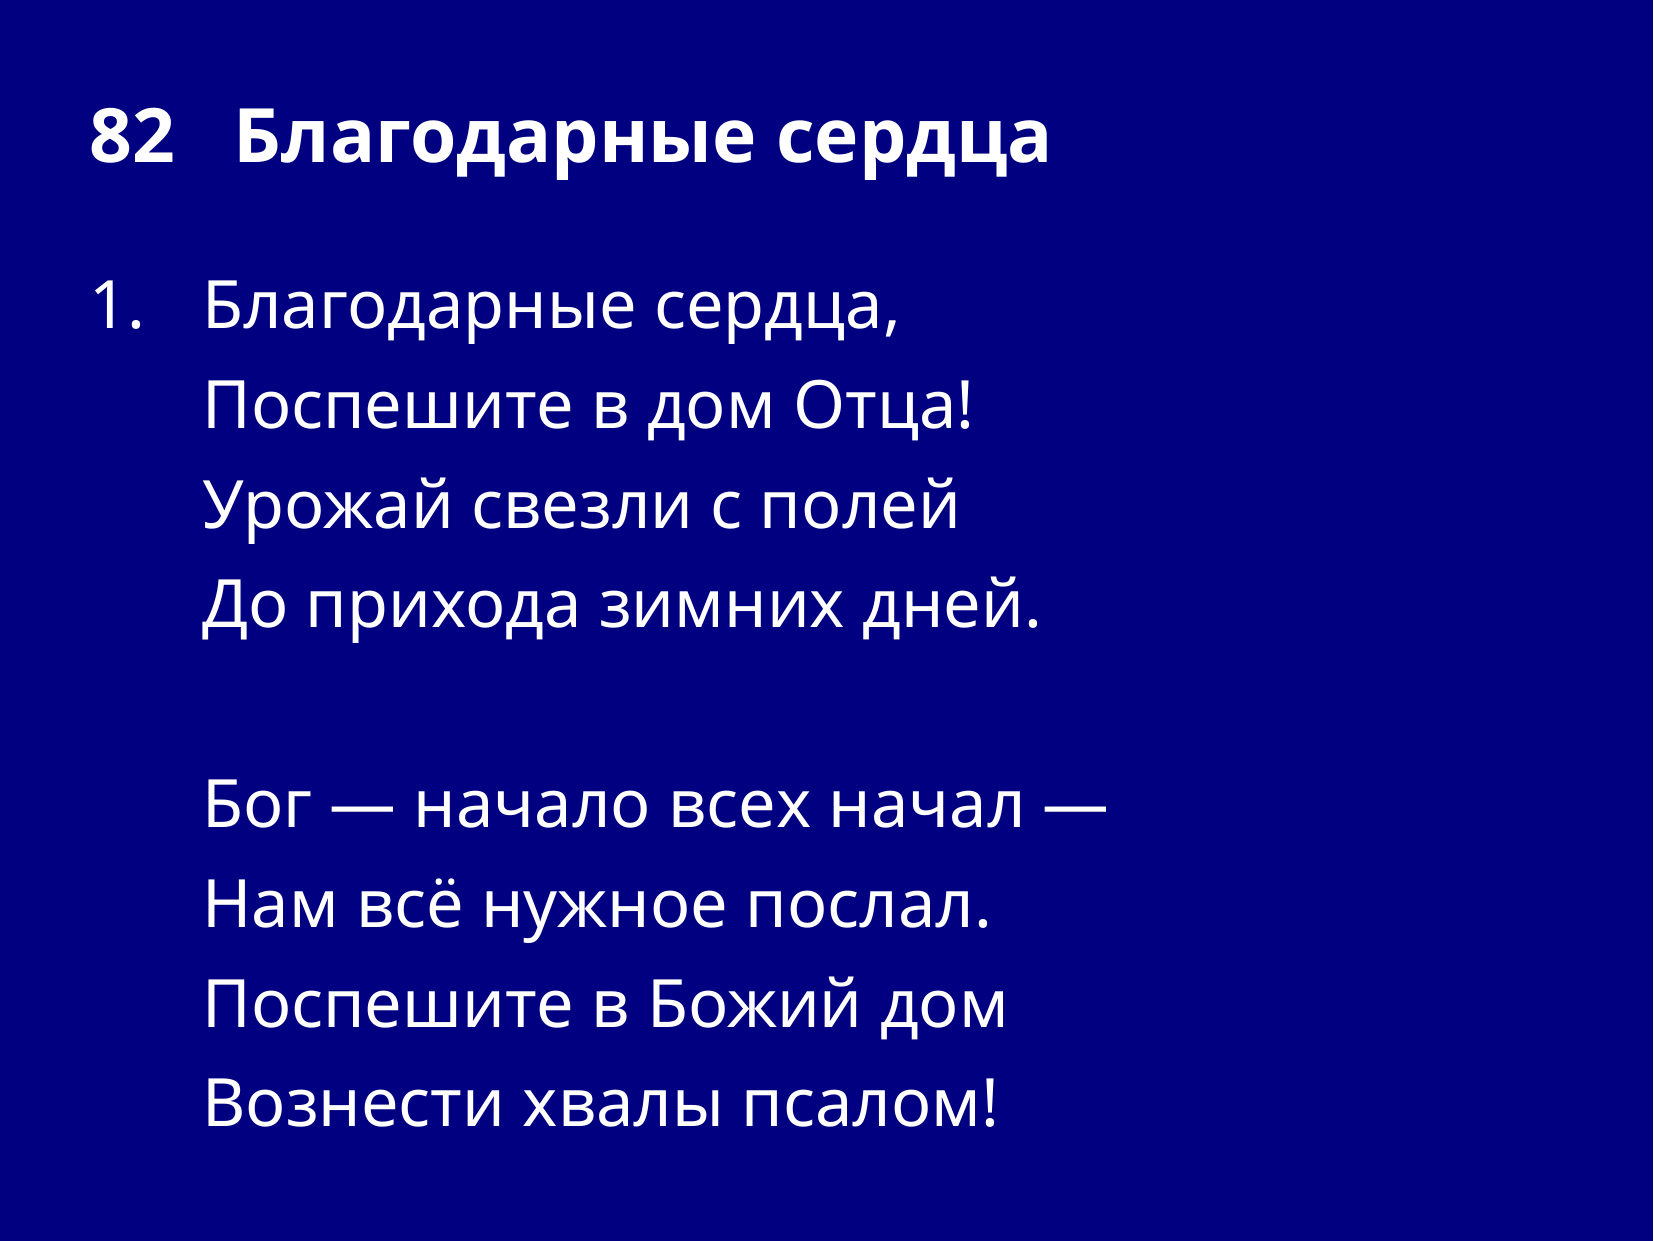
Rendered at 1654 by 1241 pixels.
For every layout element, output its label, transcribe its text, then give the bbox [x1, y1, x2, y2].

text_box 82 Благодарные сердца [75, 75, 1576, 188]
text_box 1. Благодарные сердца, Поспешите в дом Отца! Урожай cвезли с полей До прихода зимних дней. Бог — начало всех начал — Нам всё нужное послал. Поспешите в Божий дом Вознести хвалы псалом! [75, 188, 1576, 1163]
